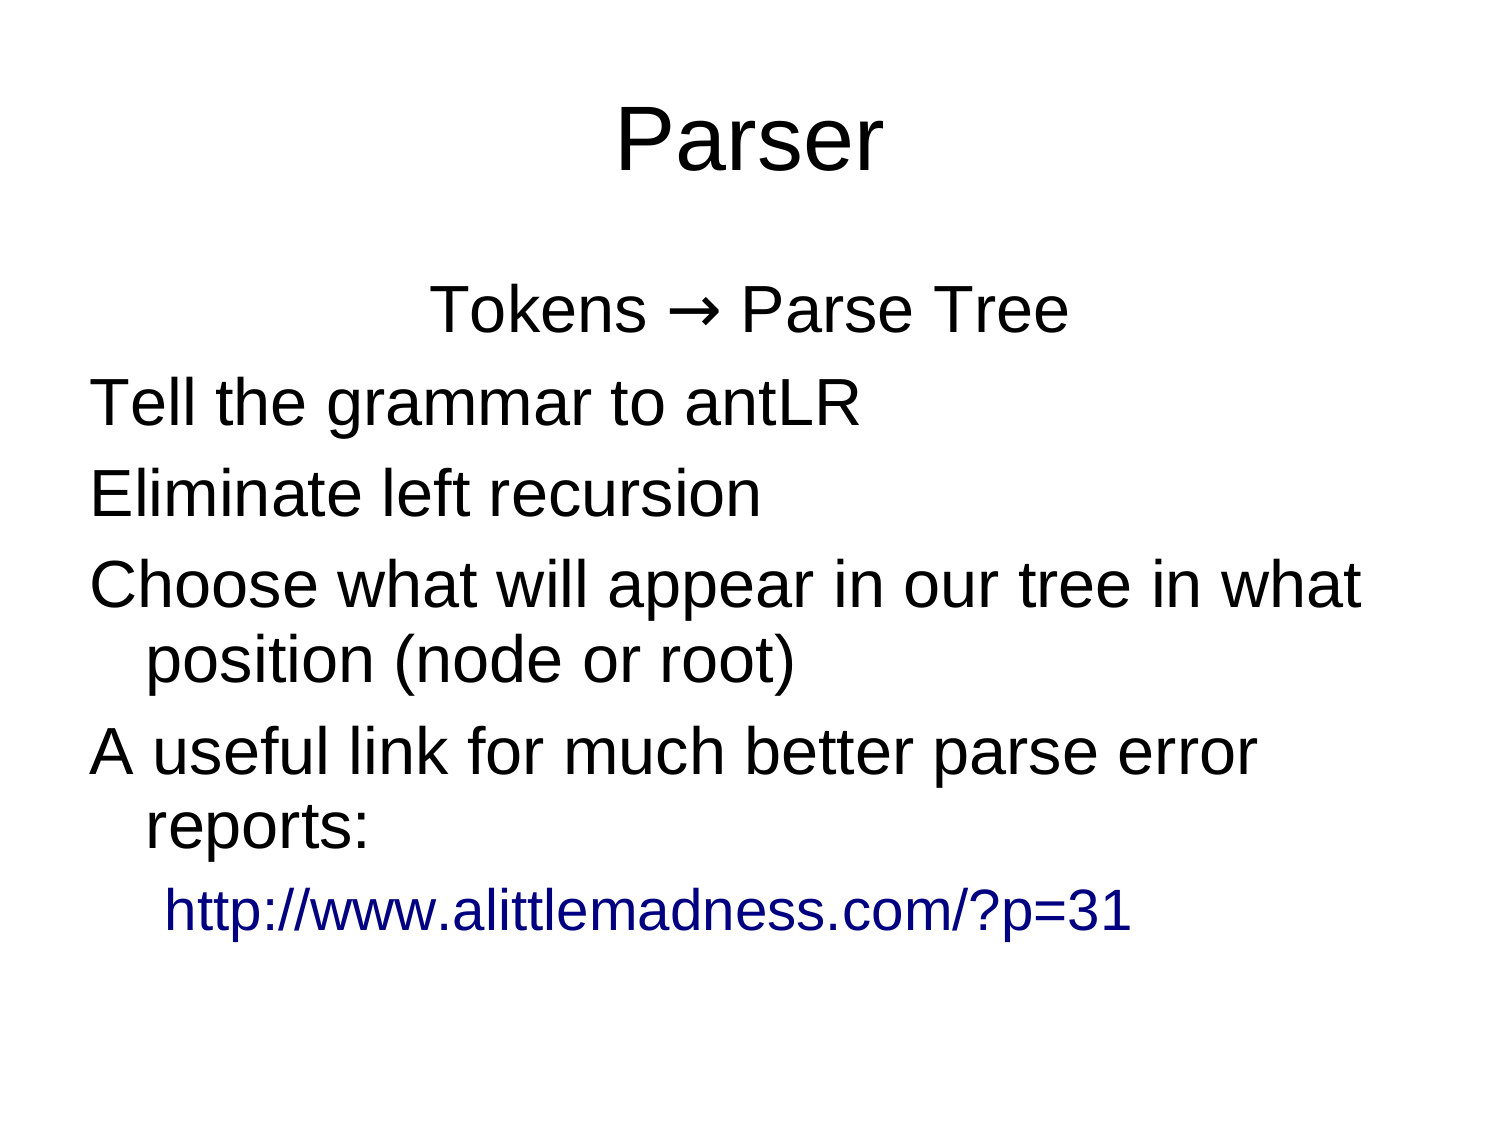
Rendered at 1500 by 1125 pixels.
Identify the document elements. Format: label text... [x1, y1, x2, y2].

list Tokens → Parse Tree Tell the grammar to antLR Eliminate left recursion Choose what will appear in our tree in what position (node or root) A useful link for much better parse error reports: http://www.alittlemadness.com/?p=31 [75, 262, 1426, 1006]
title Parser [75, 45, 1426, 233]
